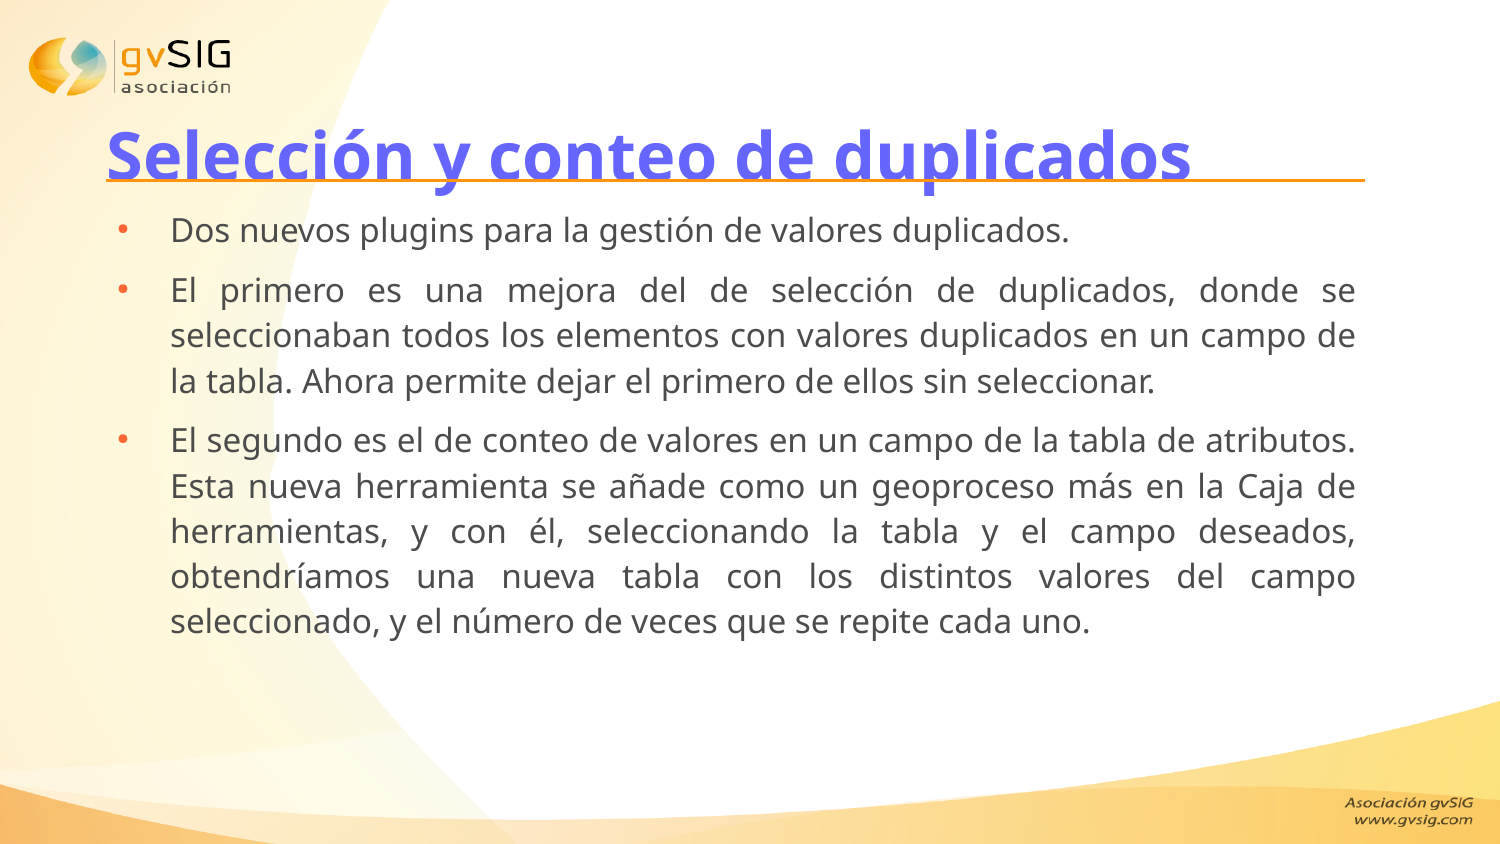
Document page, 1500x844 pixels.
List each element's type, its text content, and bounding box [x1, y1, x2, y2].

list Dos nuevos plugins para la gestión de valores duplicados. El primero es una mejora del de selección de duplicados, donde se seleccionaban todos los elementos con valores duplicados en un campo de la tabla. Ahora permite dejar el primero de ellos sin seleccionar. El segundo es el de conteo de valores en un campo de la tabla de atributos. Esta nueva herramienta se añade como un geoproceso más en la Caja de herramientas, y con él, seleccionando la tabla y el campo deseados, obtendríamos una nueva tabla con los distintos valores del campo seleccionado, y el número de veces que se repite cada uno. [99, 129, 1359, 770]
title Selección y conteo de duplicados [106, 115, 1457, 193]
picture [0, 0, 1500, 844]
